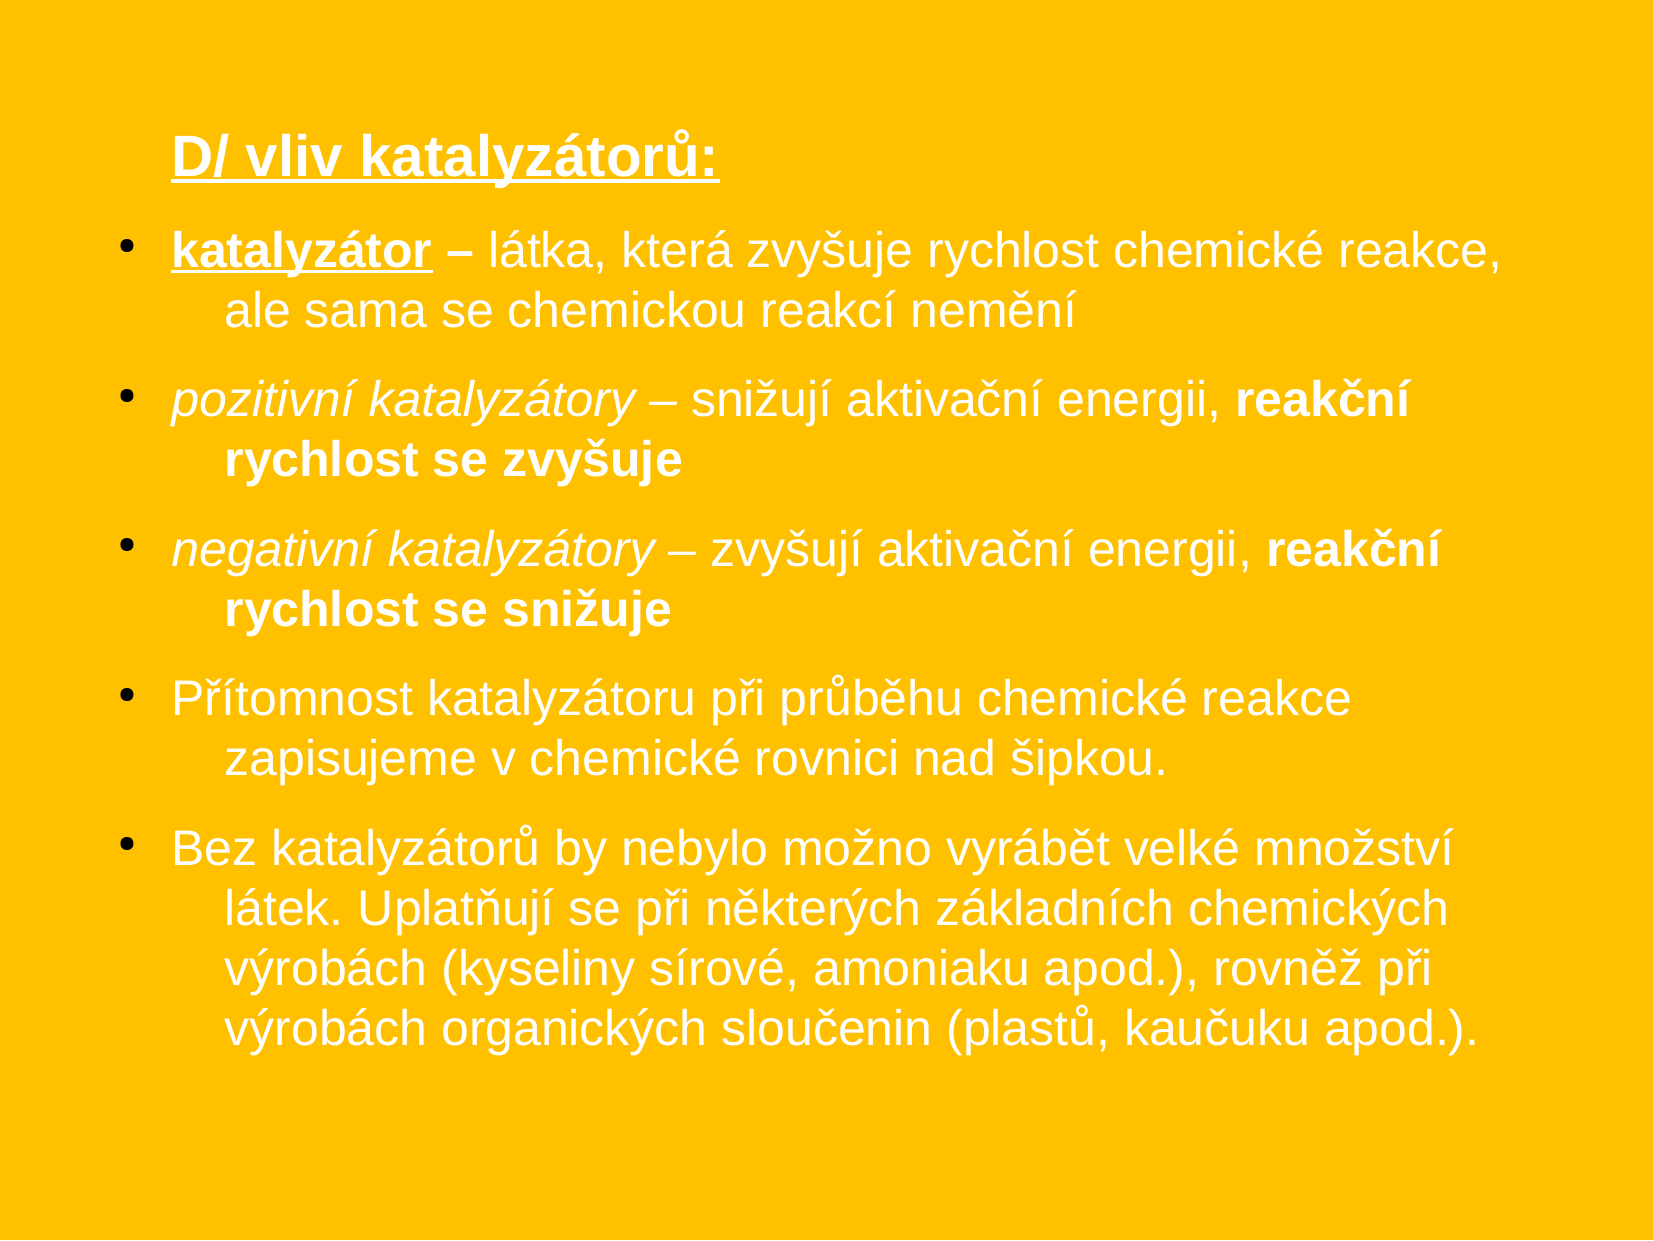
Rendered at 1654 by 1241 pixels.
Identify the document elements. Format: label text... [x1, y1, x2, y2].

list D/ vliv katalyzátorů: katalyzátor – látka, která zvyšuje rychlost chemické reakce, ale sama se chemickou reakcí nemění pozitivní katalyzátory – snižují aktivační energii, reakční rychlost se zvyšuje negativní katalyzátory – zvyšují aktivační energii, reakční rychlost se snižuje Přítomnost katalyzátoru při průběhu chemické reakce zapisujeme v chemické rovnici nad šipkou. Bez katalyzátorů by nebylo možno vyrábět velké množství látek. Uplatňují se při některých základních chemických výrobách (kyseliny sírové, amoniaku apod.), rovněž při výrobách organických sloučenin (plastů, kaučuku apod.). [82, 118, 1571, 1063]
